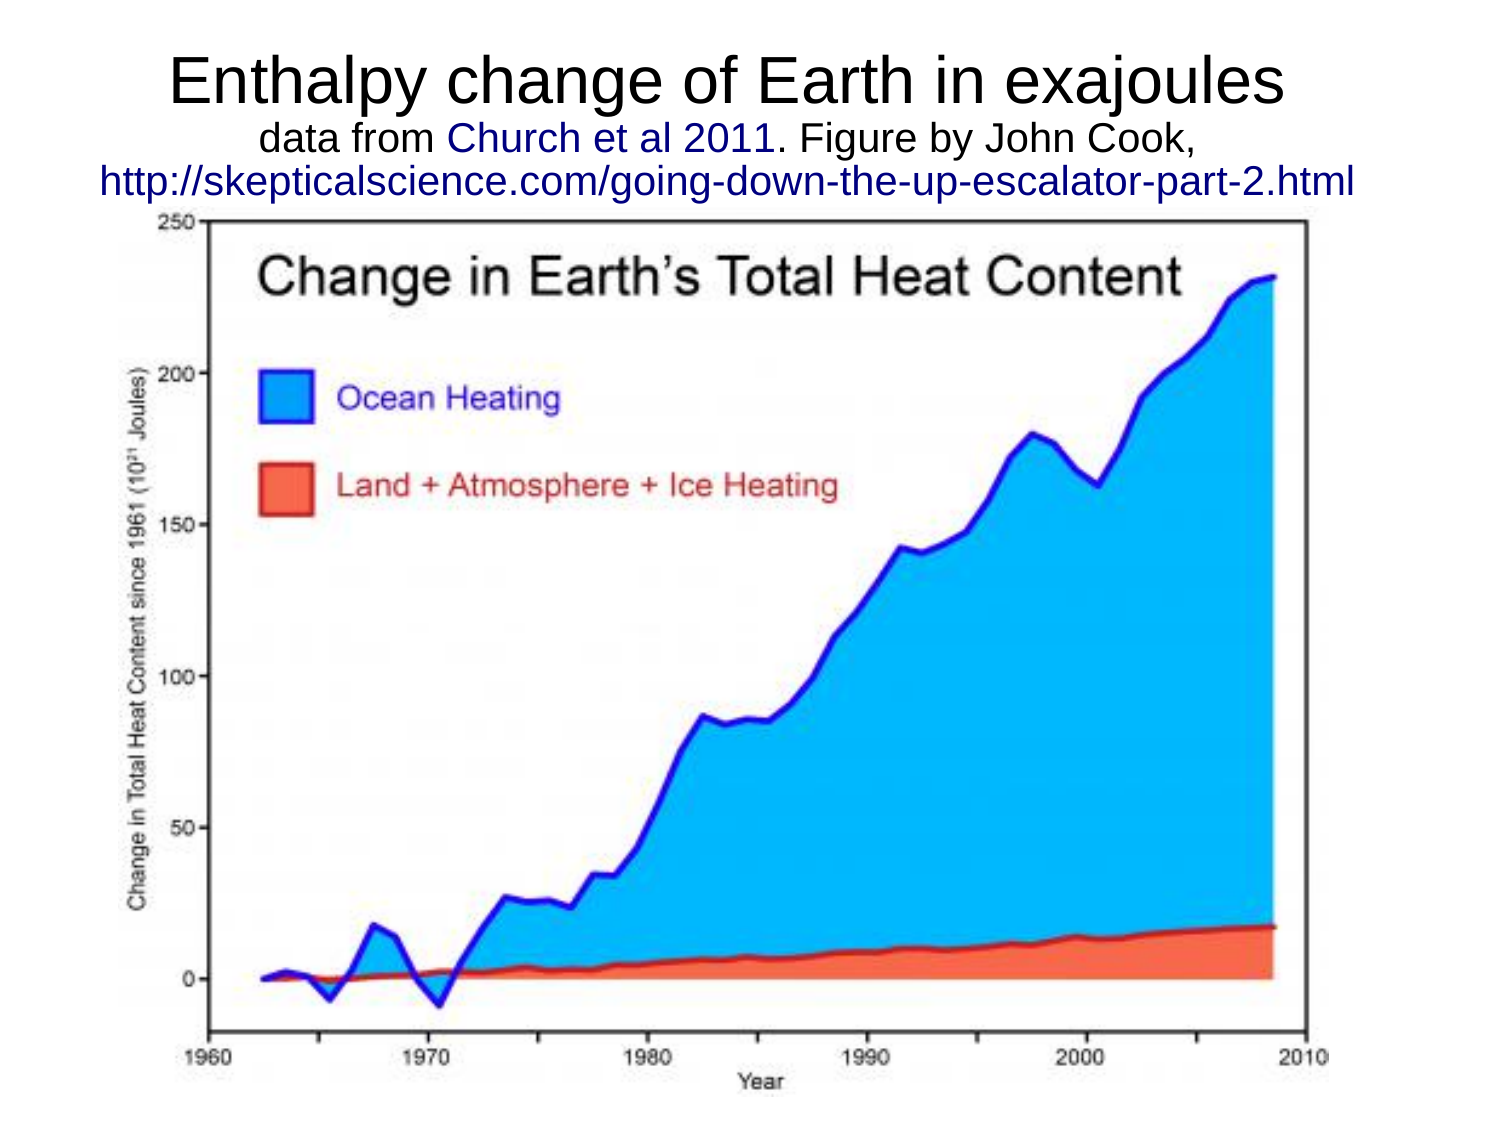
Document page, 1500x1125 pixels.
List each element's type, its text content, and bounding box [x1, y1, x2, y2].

picture [118, 207, 1329, 1097]
title Enthalpy change of Earth in exajoules data from Church et al 2011. Figure by John Cook, http://skepticalscience.com/going-down-the-up-escalator-part-2.html [97, 45, 1359, 207]
